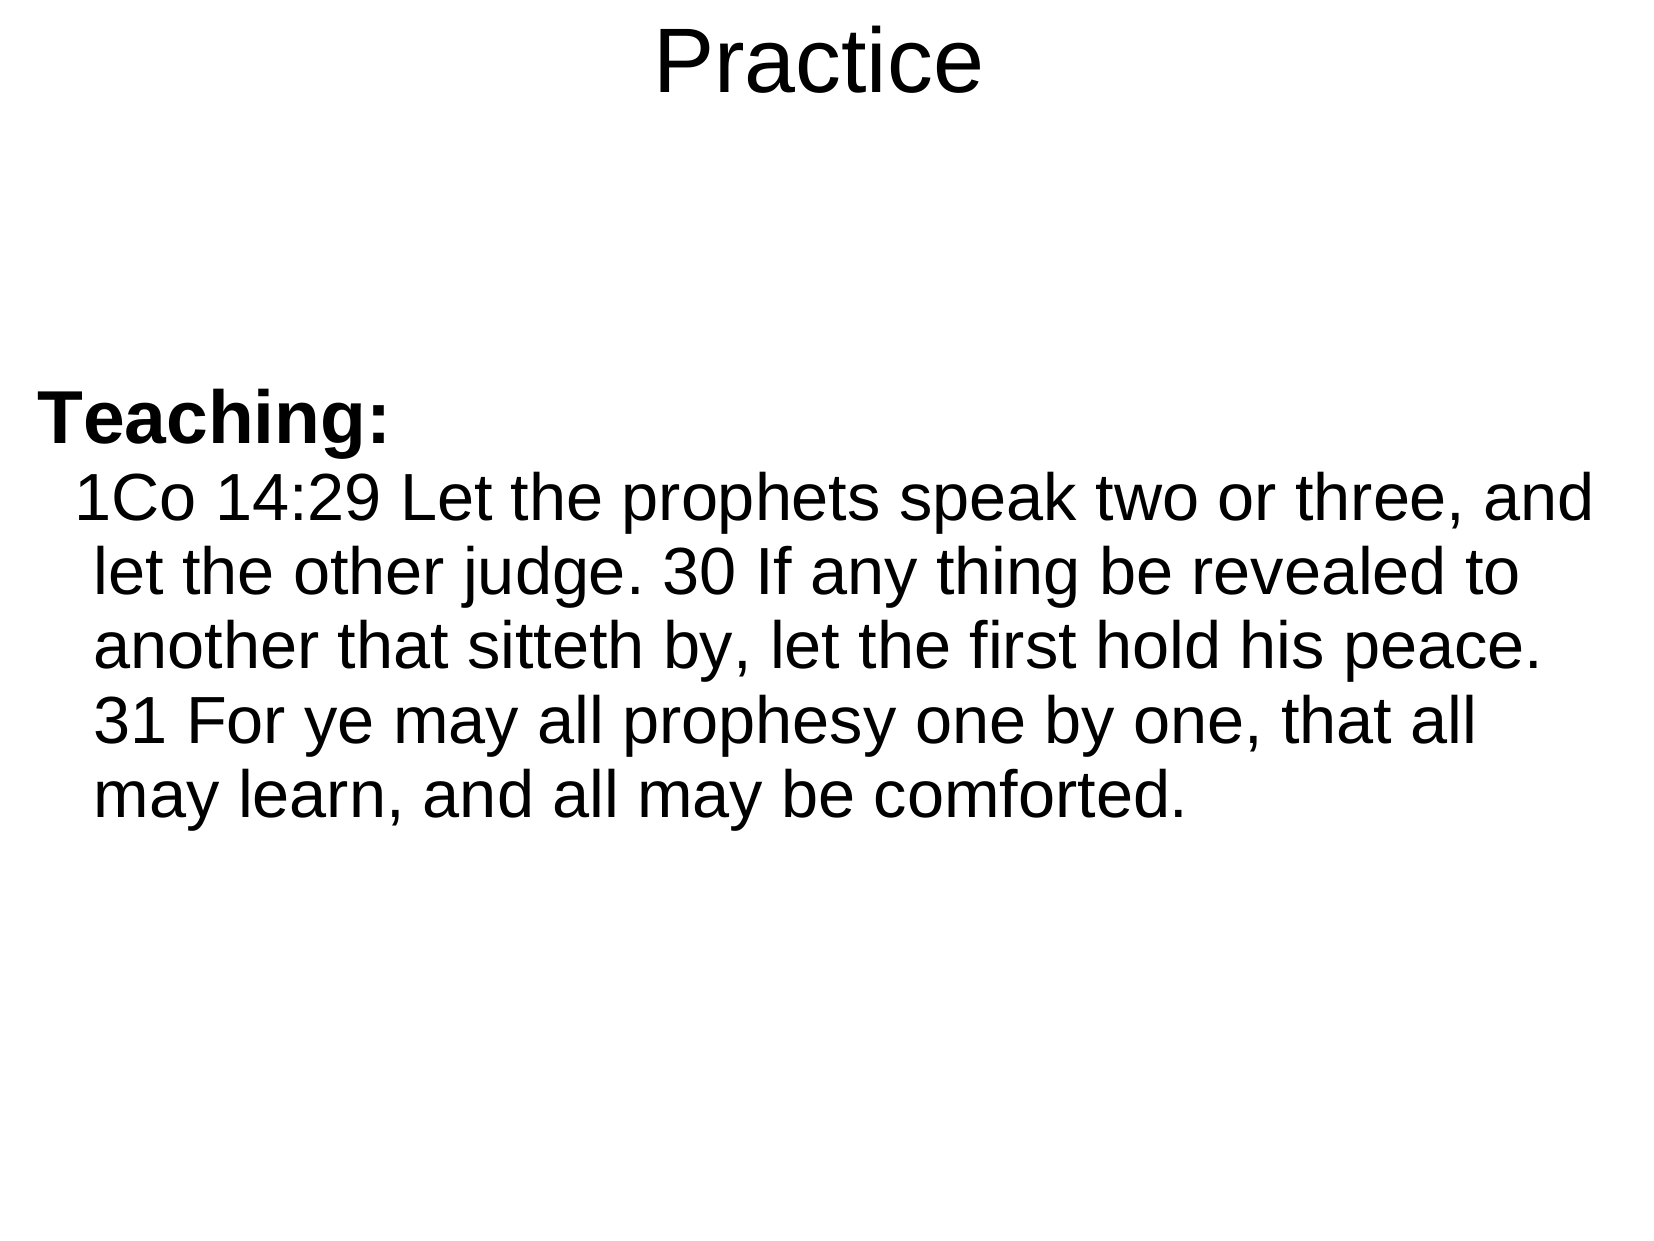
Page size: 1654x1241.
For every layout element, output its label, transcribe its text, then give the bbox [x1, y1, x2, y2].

title Practice [75, 0, 1564, 75]
subtitle Teaching: 1Co 14:29 Let the prophets speak two or three, and let the other judge. 30 If any thing be revealed to another that sitteth by, let the first hold his peace. 31 For ye may all prophesy one by one, that all may learn, and all may be comforted. [37, 75, 1601, 1205]
